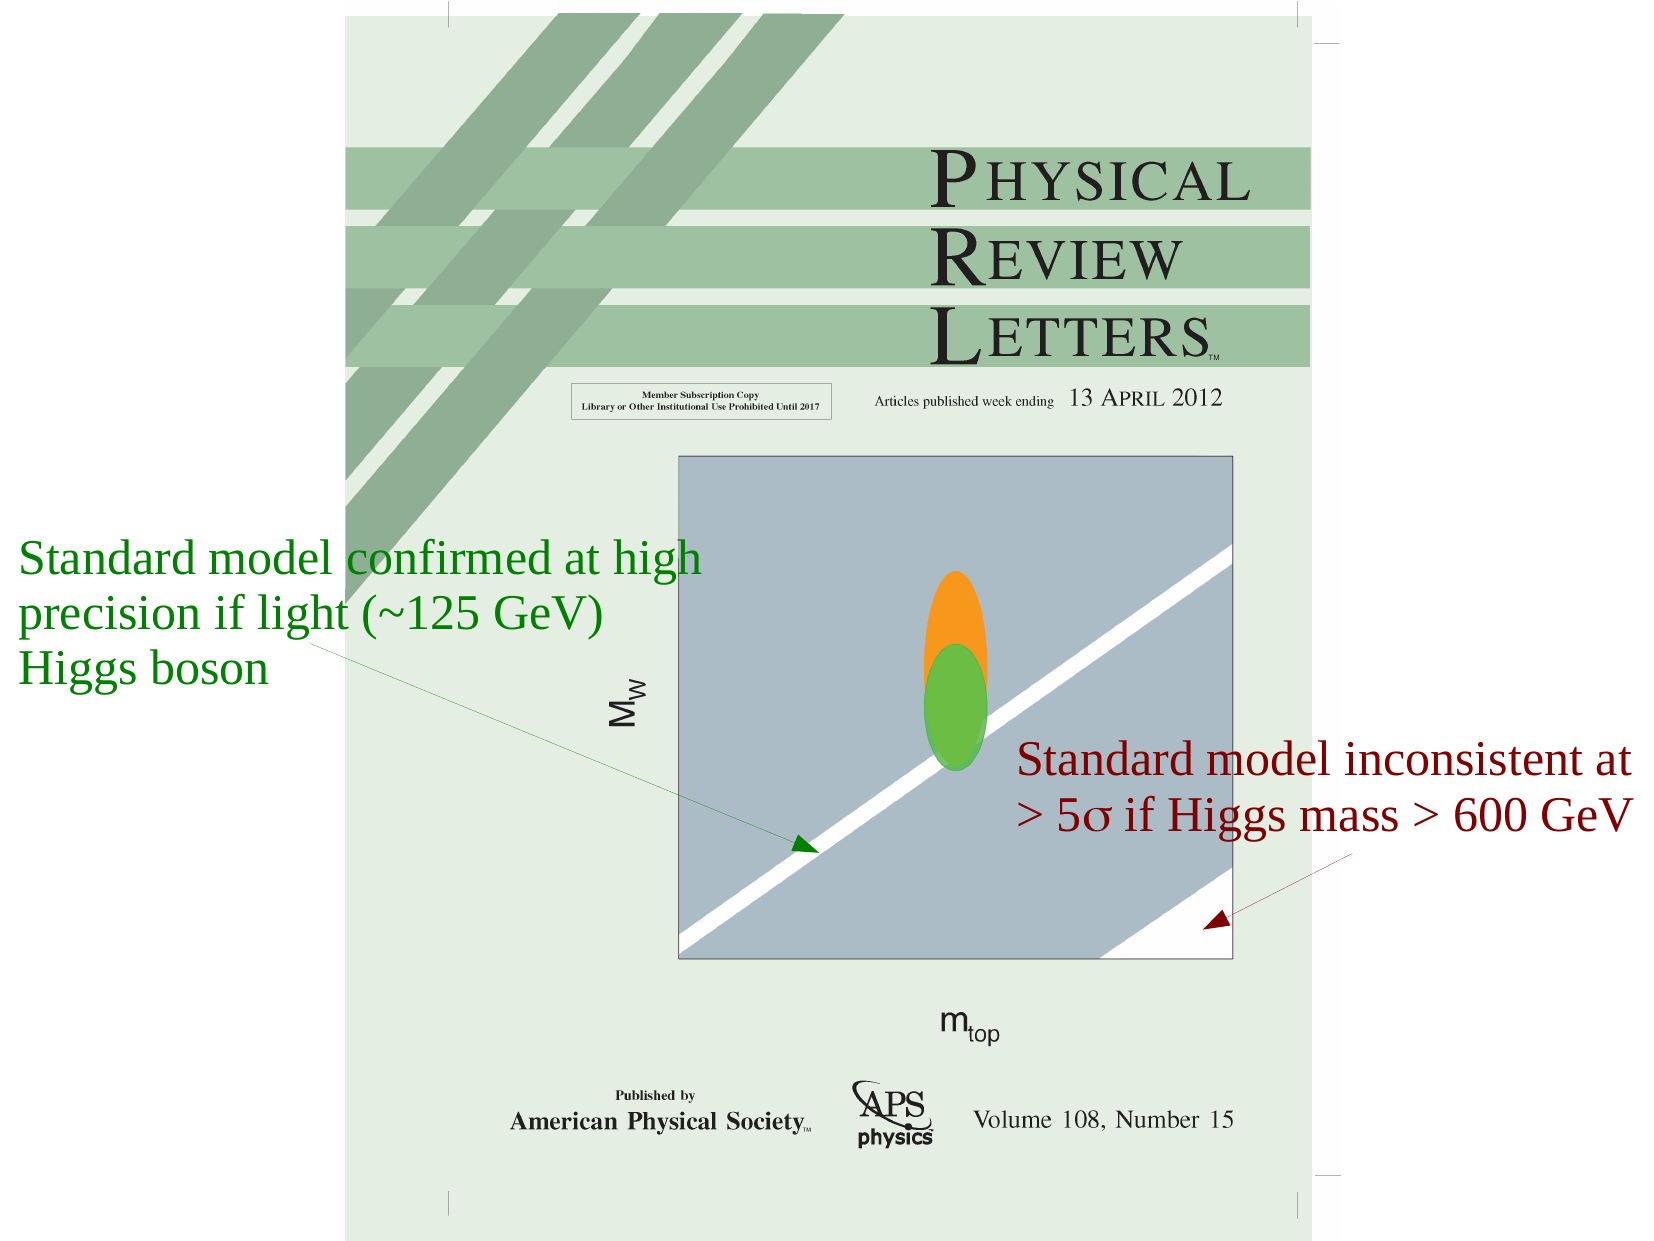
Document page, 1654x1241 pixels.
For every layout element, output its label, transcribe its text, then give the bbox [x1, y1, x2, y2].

text_box Standard model confirmed at high precision if light (~125 GeV) Higgs boson [18, 529, 1219, 696]
text_box Standard model inconsistent at > 5σ if Higgs mass > 600 GeV [1016, 731, 1636, 847]
picture [345, 1, 1341, 1241]
